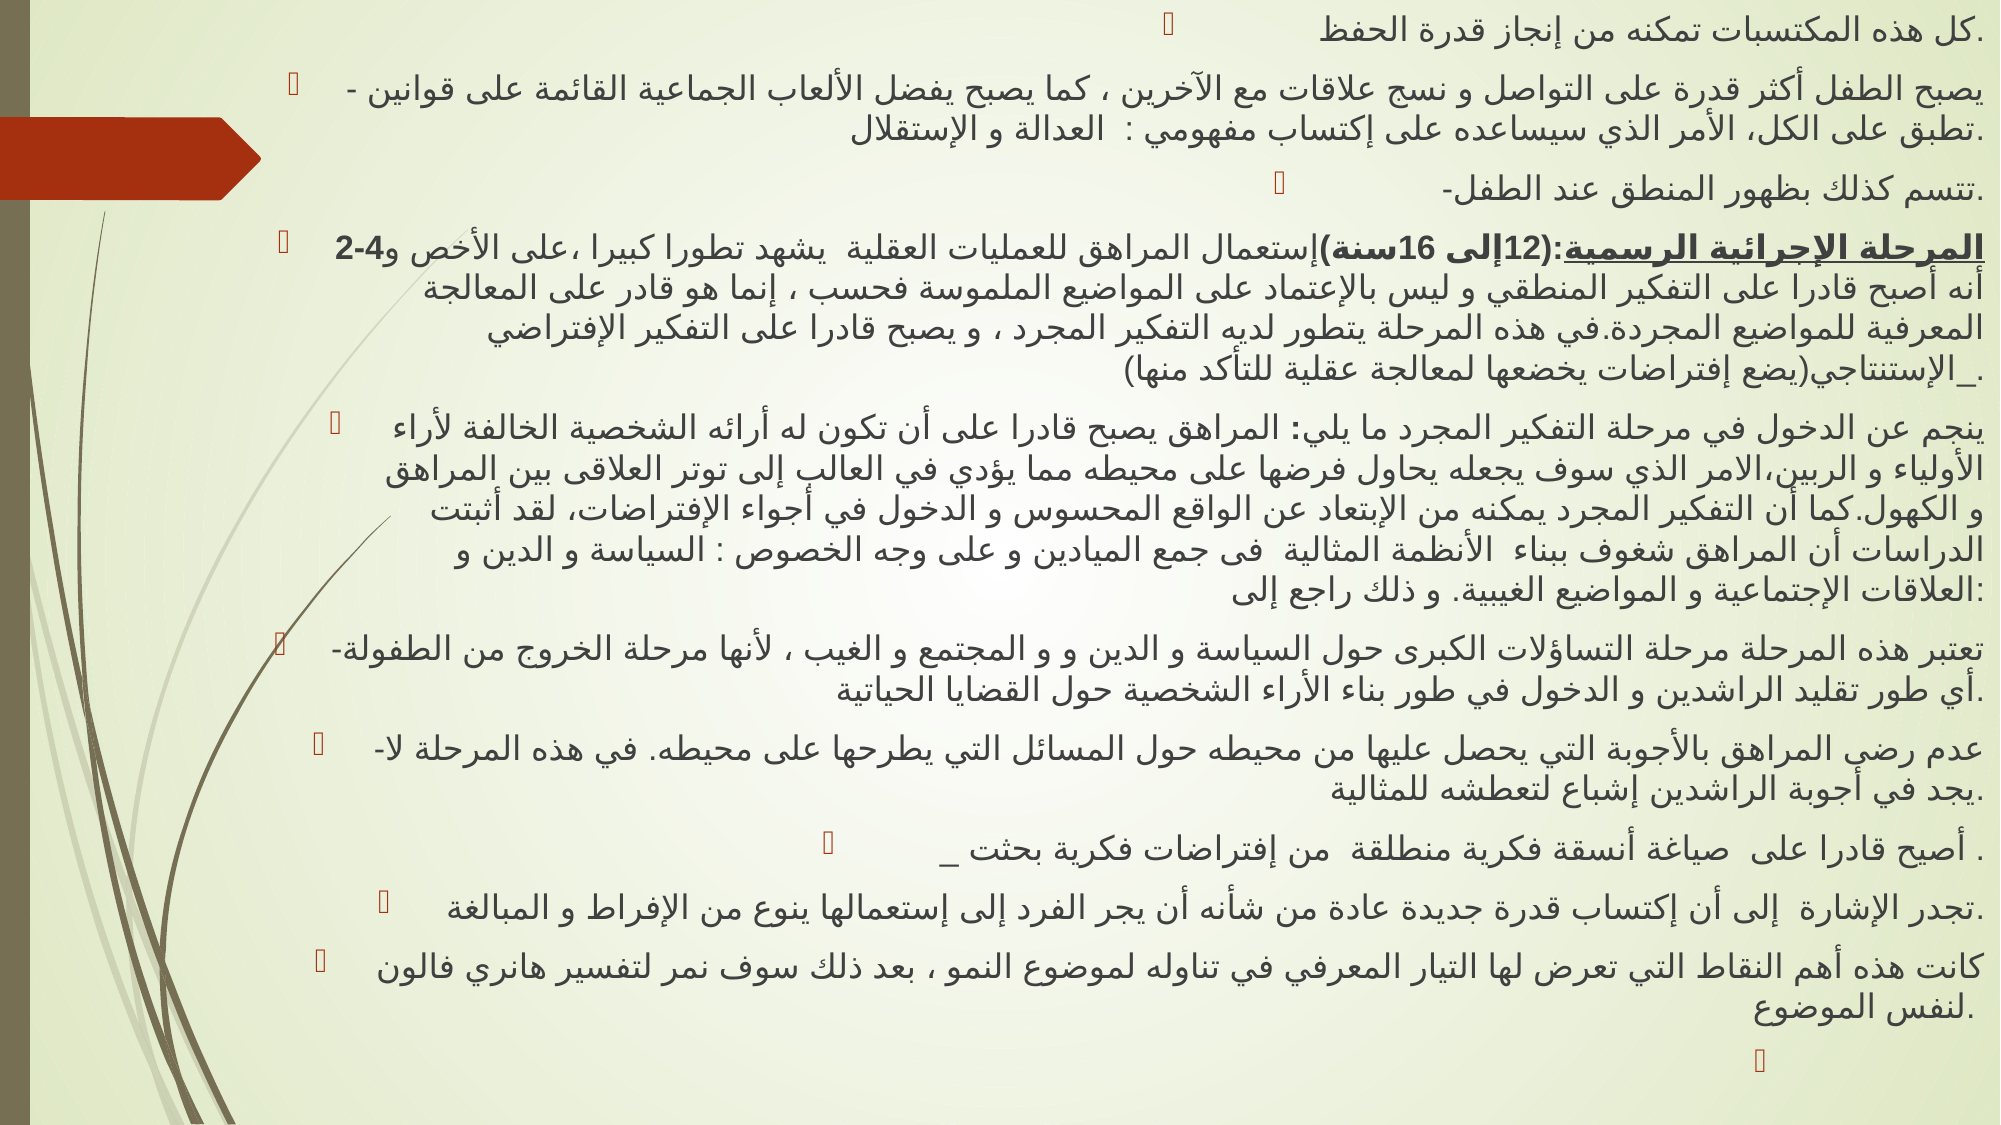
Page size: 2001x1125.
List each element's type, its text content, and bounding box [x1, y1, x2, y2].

list كل هذه المكتسبات تمكنه من إنجاز قدرة الحفظ. - يصبح الطفل أكثر قدرة على التواصل و نسج علاقات مع الآخرين ، كما يصبح يفضل الألعاب الجماعية القائمة على قوانين تطبق على الكل، الأمر الذي سيساعده على إكتساب مفهومي : العدالة و الإستقلال. -تتسم كذلك بظهور المنطق عند الطفل. 2-4المرحلة الإجرائية الرسمية:(12إلى 16سنة)إستعمال المراهق للعمليات العقلية يشهد تطورا كبيرا ،على الأخص و أنه أصبح قادرا على التفكير المنطقي و ليس بالإعتماد على المواضيع الملموسة فحسب ، إنما هو قادر على المعالجة المعرفية للمواضيع المجردة.في هذه المرحلة يتطور لديه التفكير المجرد ، و يصبح قادرا على التفكير الإفتراضي _الإستنتاجي(يضع إفتراضات يخضعها لمعالجة عقلية للتأكد منها). ينجم عن الدخول في مرحلة التفكير المجرد ما يلي: المراهق يصبح قادرا على أن تكون له أرائه الشخصية الخالفة لأراء الأولياء و الربين،الامر الذي سوف يجعله يحاول فرضها على محيطه مما يؤدي في العالب إلى توتر العلاقى بين المراهق و الكهول.كما أن التفكير المجرد يمكنه من الإبتعاد عن الواقع المحسوس و الدخول في أجواء الإفتراضات، لقد أثبتت الدراسات أن المراهق شغوف ببناء الأنظمة المثالية فى جمع الميادين و على وجه الخصوص : السياسة و الدين و العلاقات الإجتماعية و المواضيع الغيبية. و ذلك راجع إلى: -تعتبر هذه المرحلة مرحلة التساؤلات الكبرى حول السياسة و الدين و و المجتمع و الغيب ، لأنها مرحلة الخروج من الطفولة أي طور تقليد الراشدين و الدخول في طور بناء الأراء الشخصية حول القضايا الحياتية. -عدم رضى المراهق بالأجوبة التي يحصل عليها من محيطه حول المسائل التي يطرحها على محيطه. في هذه المرحلة لا يجد في أجوبة الراشدين إشباع لتعطشه للمثالية. _ أصيح قادرا على صياغة أنسقة فكرية منطلقة من إفتراضات فكرية بحثت . تجدر الإشارة إلى أن إكتساب قدرة جديدة عادة من شأنه أن يجر الفرد إلى إستعمالها ينوع من الإفراط و المبالغة. كانت هذه أهم النقاط التي تعرض لها التيار المعرفي في تناوله لموضوع النمو ، بعد ذلك سوف نمر لتفسير هانري فالون لنفس الموضوع. [255, 0, 2000, 1112]
